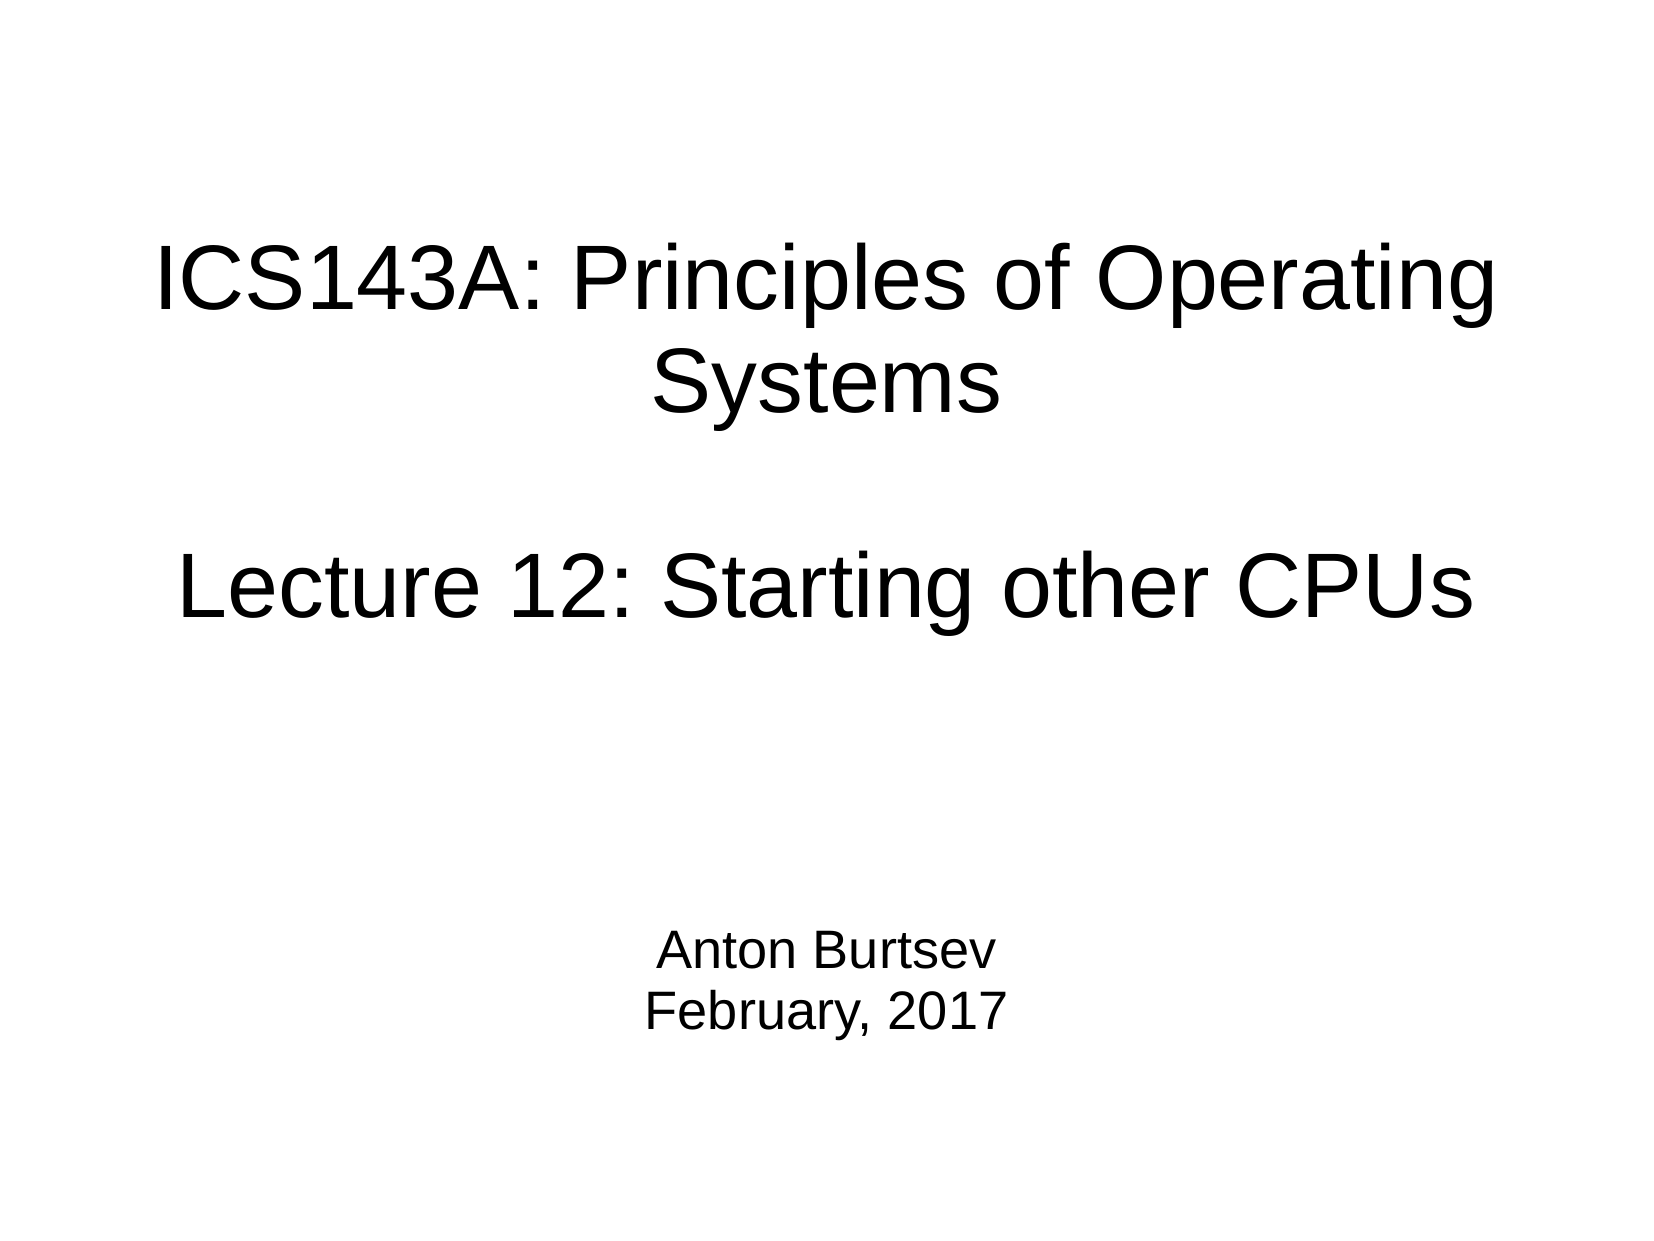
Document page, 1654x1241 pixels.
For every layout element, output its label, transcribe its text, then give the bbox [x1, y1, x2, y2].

title ICS143A: Principles of Operating Systems Lecture 12: Starting other CPUs [82, 113, 1571, 637]
subtitle Anton Burtsev February, 2017 [82, 637, 1571, 1109]
